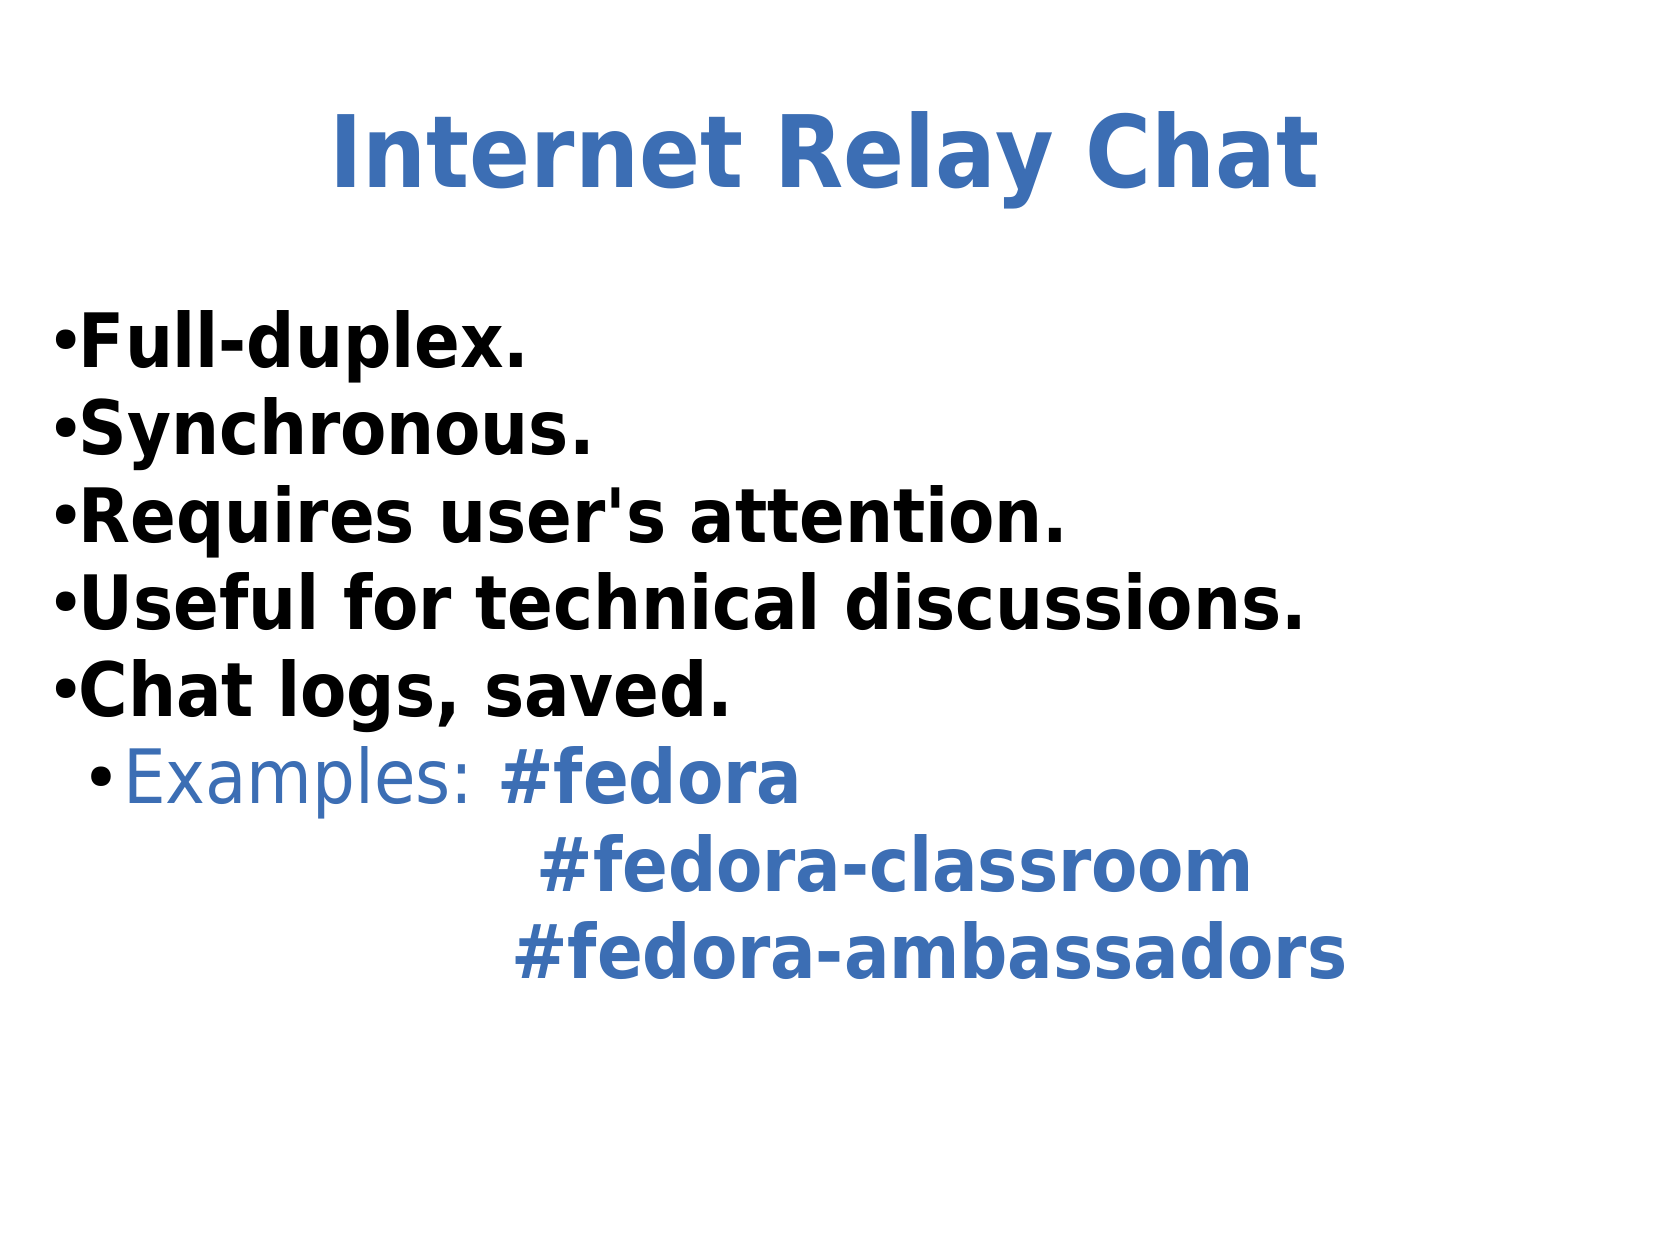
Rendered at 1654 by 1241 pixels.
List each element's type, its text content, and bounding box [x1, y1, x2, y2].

text_box Internet Relay Chat Full-duplex. Synchronous. Requires user's attention. Useful for technical discussions. Chat logs, saved. Examples: #fedora #fedora-classroom #fedora-ambassadors [37, 87, 1613, 1007]
